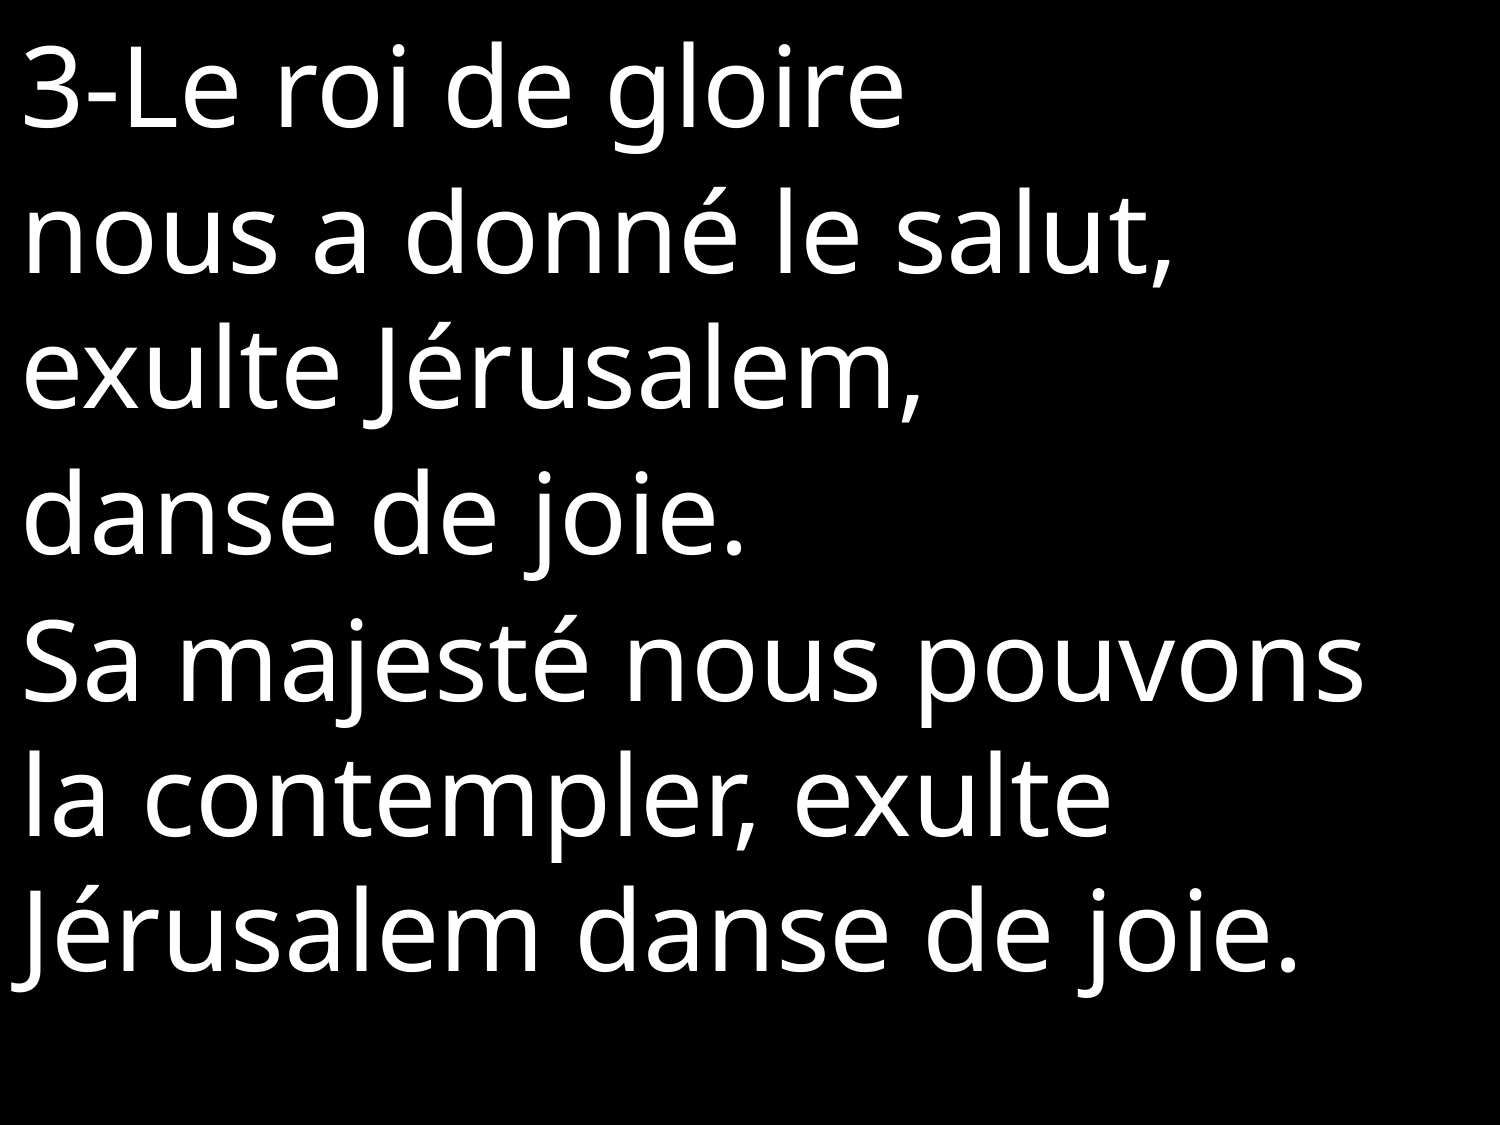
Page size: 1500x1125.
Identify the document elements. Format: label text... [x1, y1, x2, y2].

list 3-Le roi de gloire nous a donné le salut, exulte Jérusalem, danse de joie. Sa majesté nous pouvons la contempler, exulte Jérusalem danse de joie. [5, 7, 1495, 1125]
